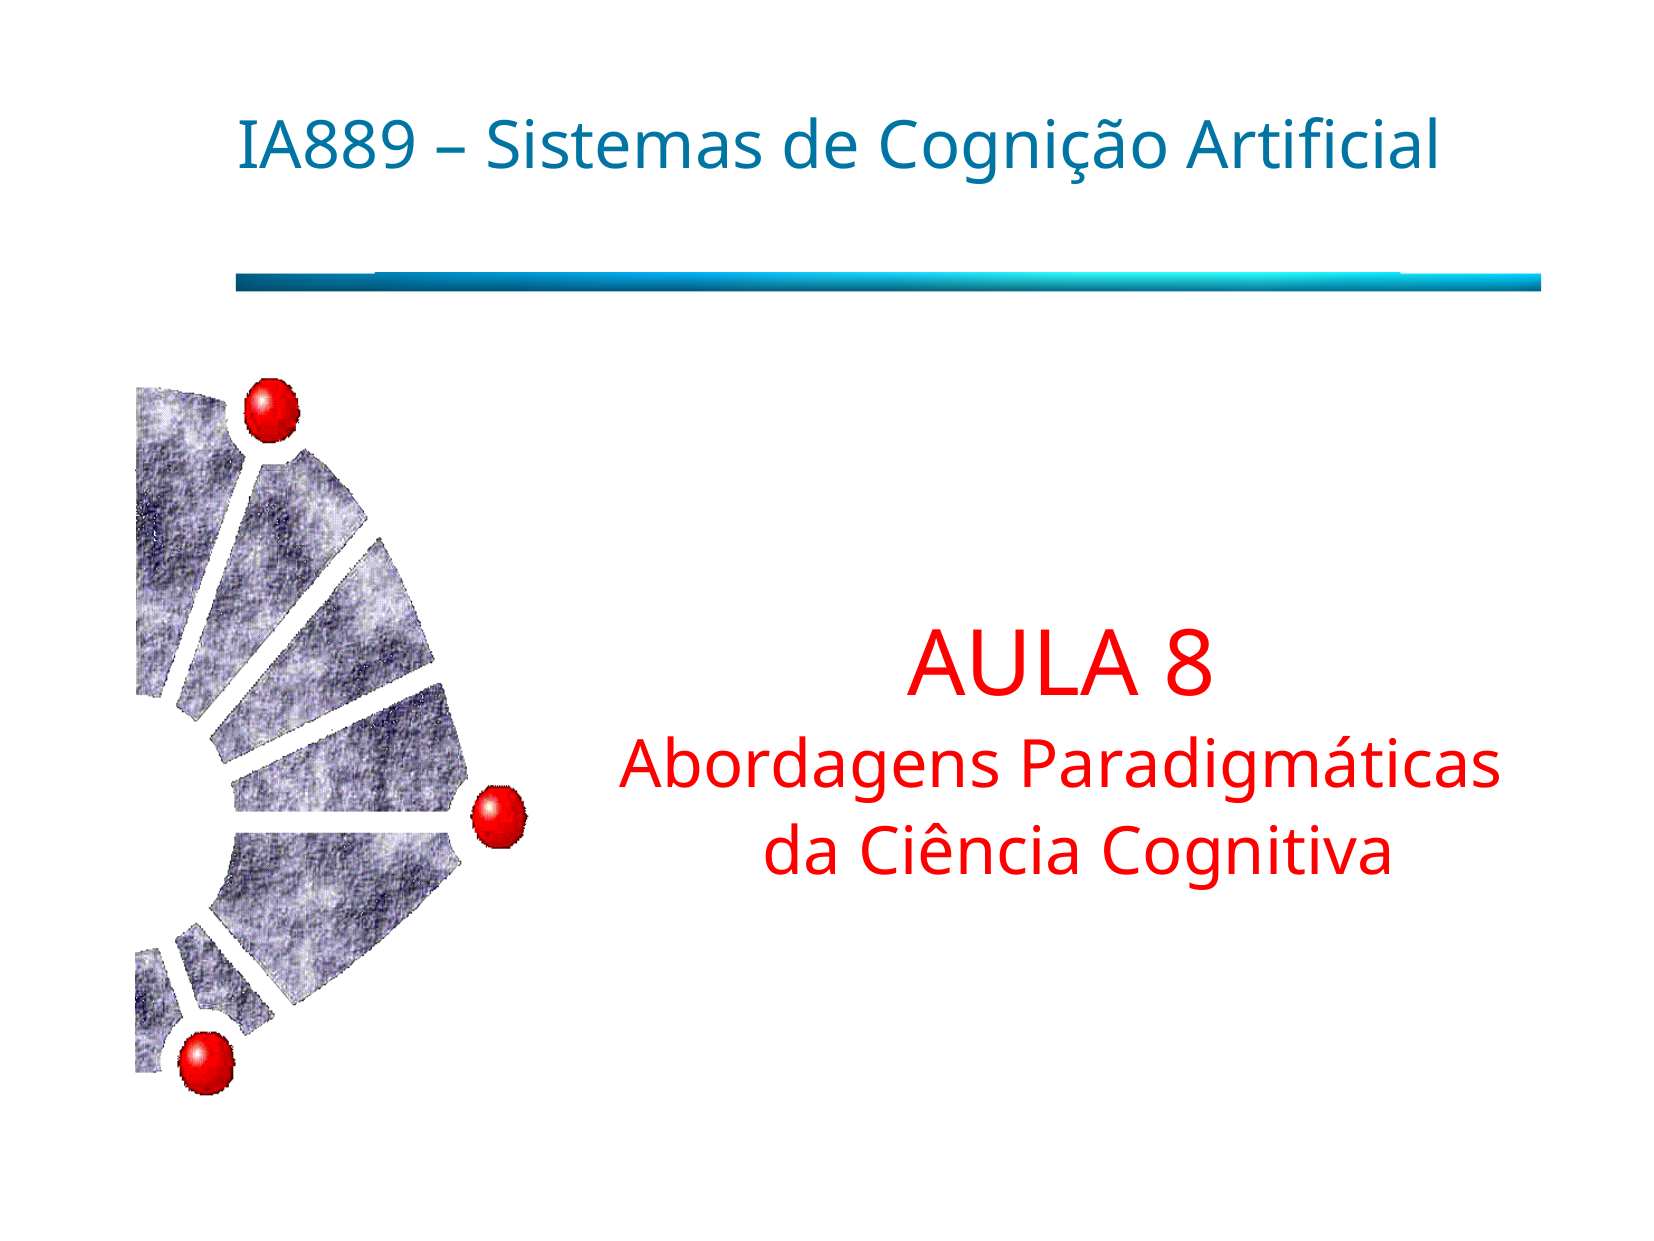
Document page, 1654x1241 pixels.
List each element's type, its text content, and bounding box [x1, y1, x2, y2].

chart [135, 324, 562, 1112]
picture [125, 272, 1654, 295]
subtitle AULA 8 Abordagens Paradigmáticas da Ciência Cognitiva [553, 309, 1534, 1182]
title IA889 – Sistemas de Cognição Artificial [61, 35, 1620, 250]
